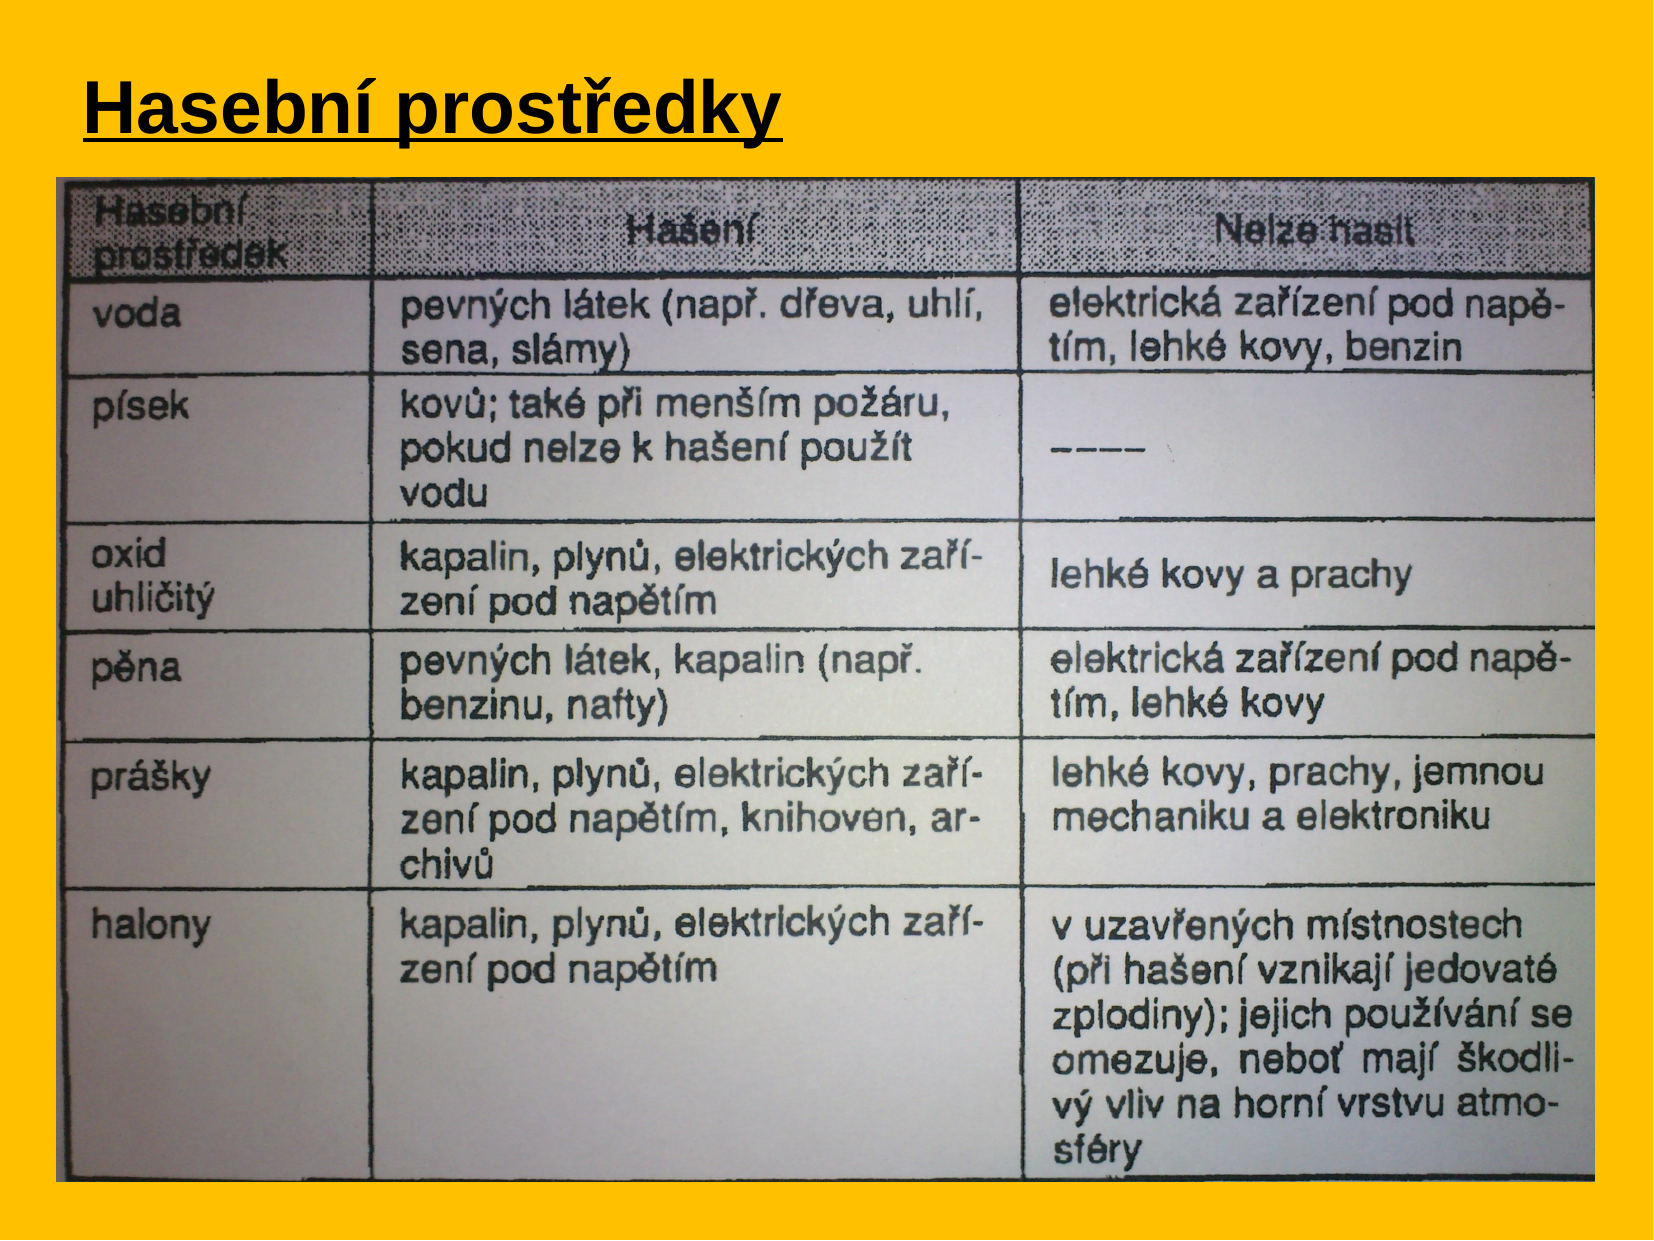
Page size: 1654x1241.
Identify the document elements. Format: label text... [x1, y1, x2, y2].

title Hasební prostředky [82, 0, 1571, 177]
picture [56, 177, 1595, 1182]
